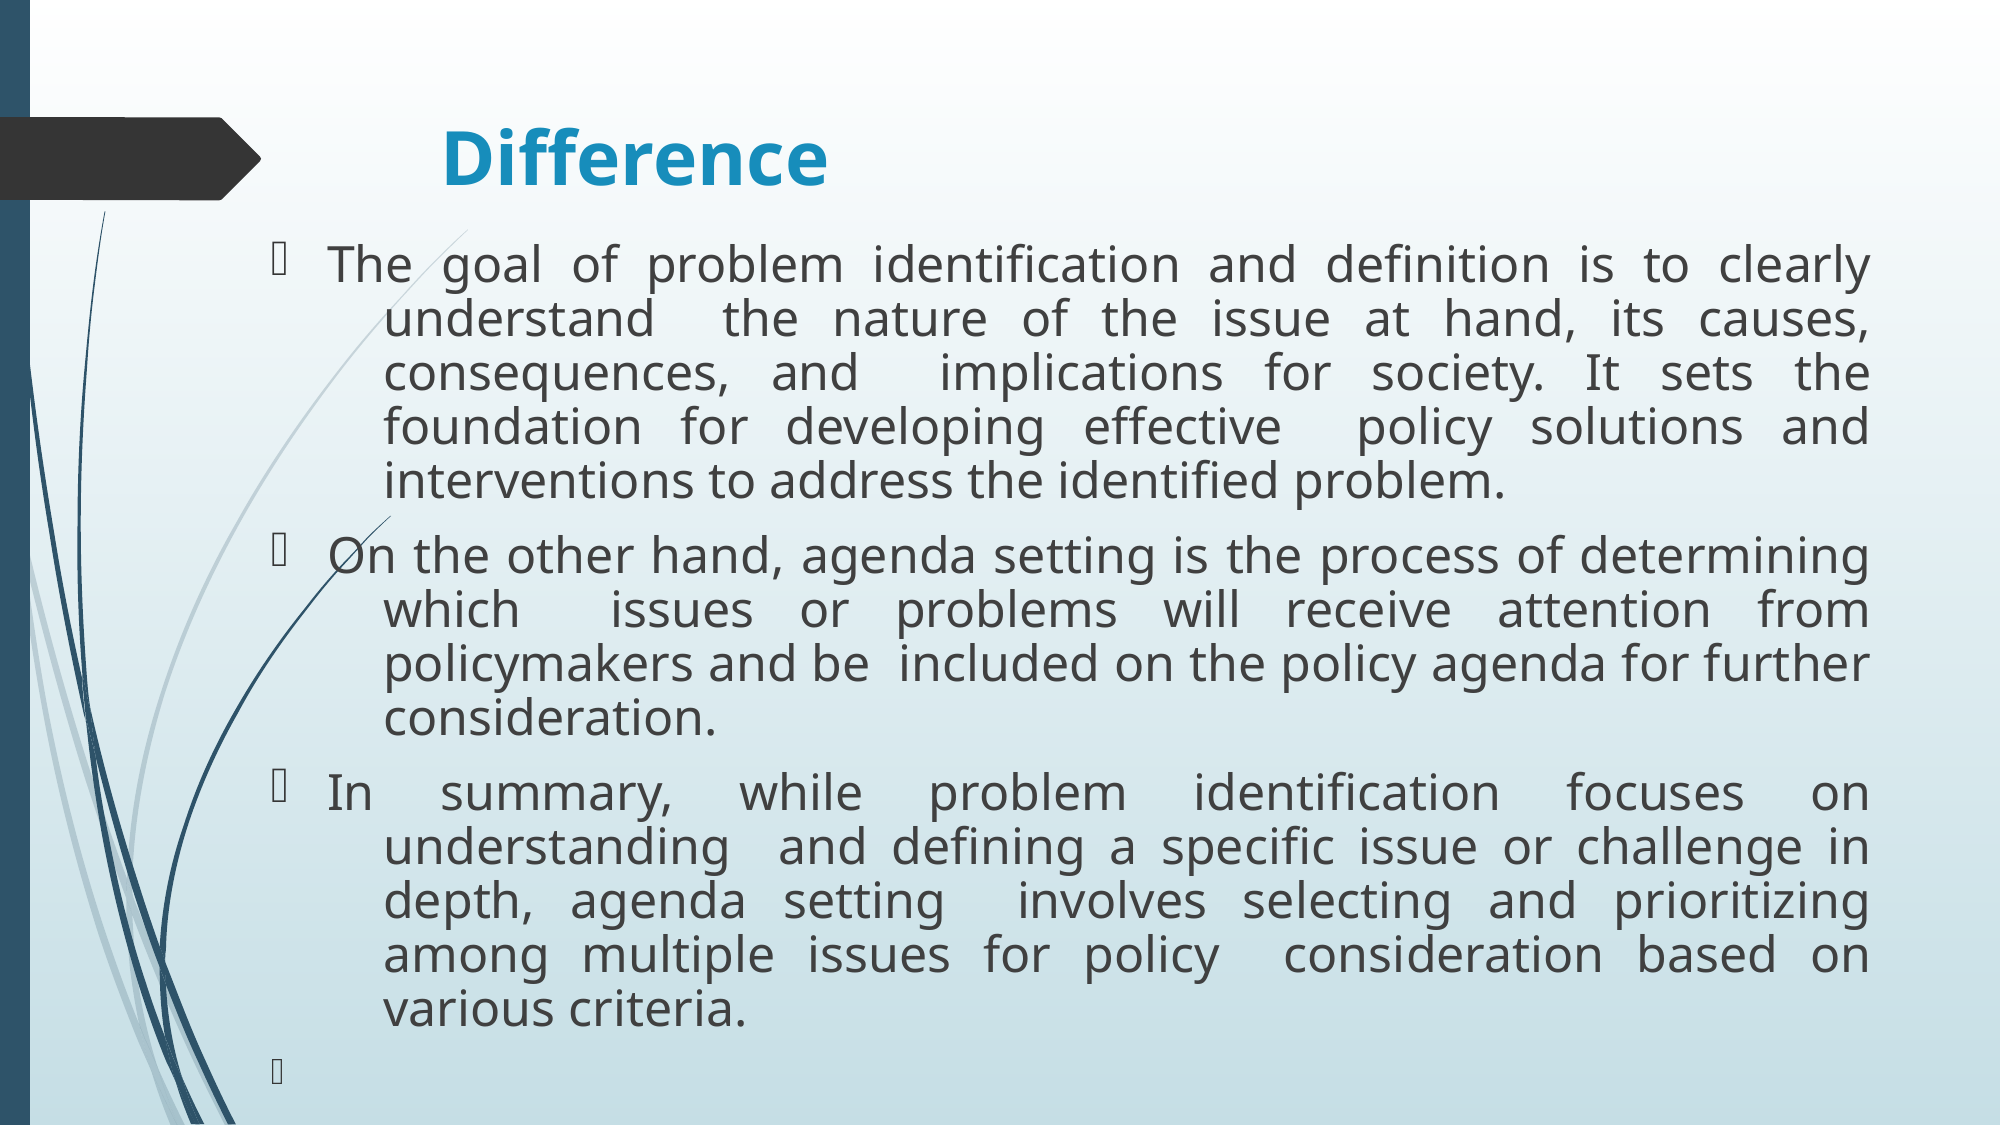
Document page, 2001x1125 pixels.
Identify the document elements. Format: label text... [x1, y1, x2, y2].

title Difference [425, 102, 1888, 232]
list The goal of problem identification and definition is to clearly understand the nature of the issue at hand, its causes, consequences, and implications for society. It sets the foundation for developing effective policy solutions and interventions to address the identified problem. On the other hand, agenda setting is the process of determining which issues or problems will receive attention from policymakers and be included on the policy agenda for further consideration. In summary, while problem identification focuses on understanding and defining a specific issue or challenge in depth, agenda setting involves selecting and prioritizing among multiple issues for policy consideration based on various criteria. [255, 232, 1888, 1057]
